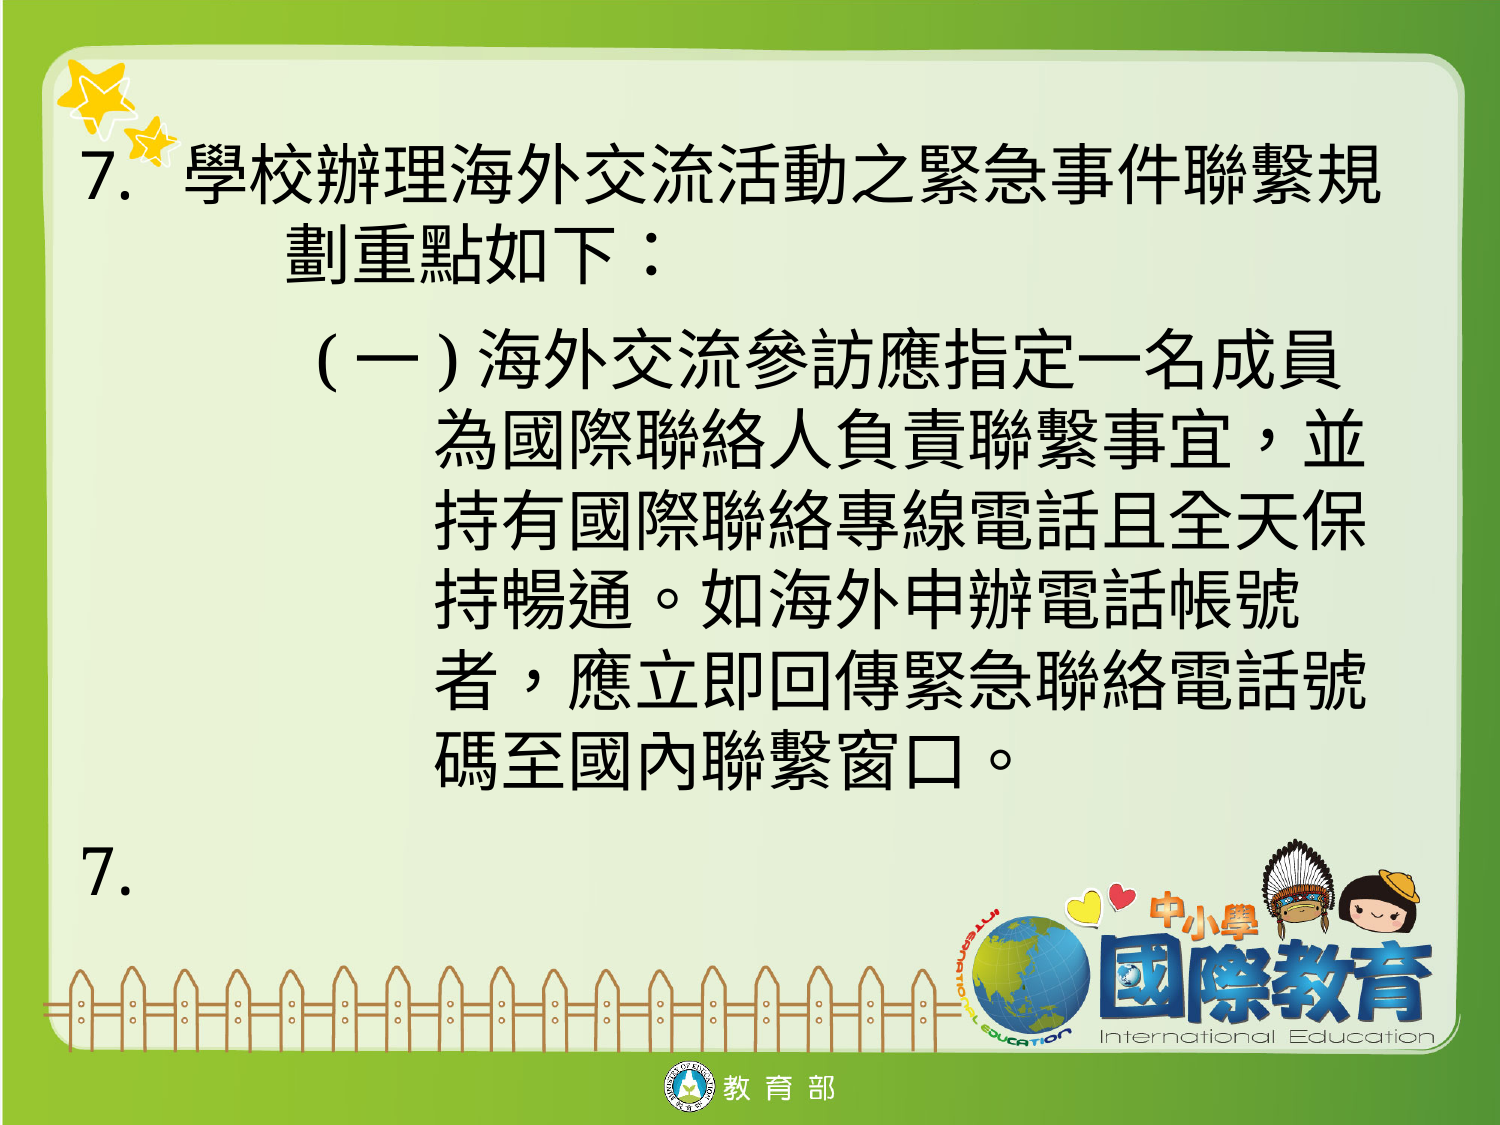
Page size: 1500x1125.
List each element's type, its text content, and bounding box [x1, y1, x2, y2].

list 學校辦理海外交流活動之緊急事件聯繫規劃重點如下： (一)海外交流參訪應指定一名成員為國際聯絡人負責聯繫事宜，並持有國際聯絡專線電話且全天保持暢通。如海外申辦電話帳號者，應立即回傳緊急聯絡電話號碼至國內聯繫窗口。 [64, 125, 1415, 946]
